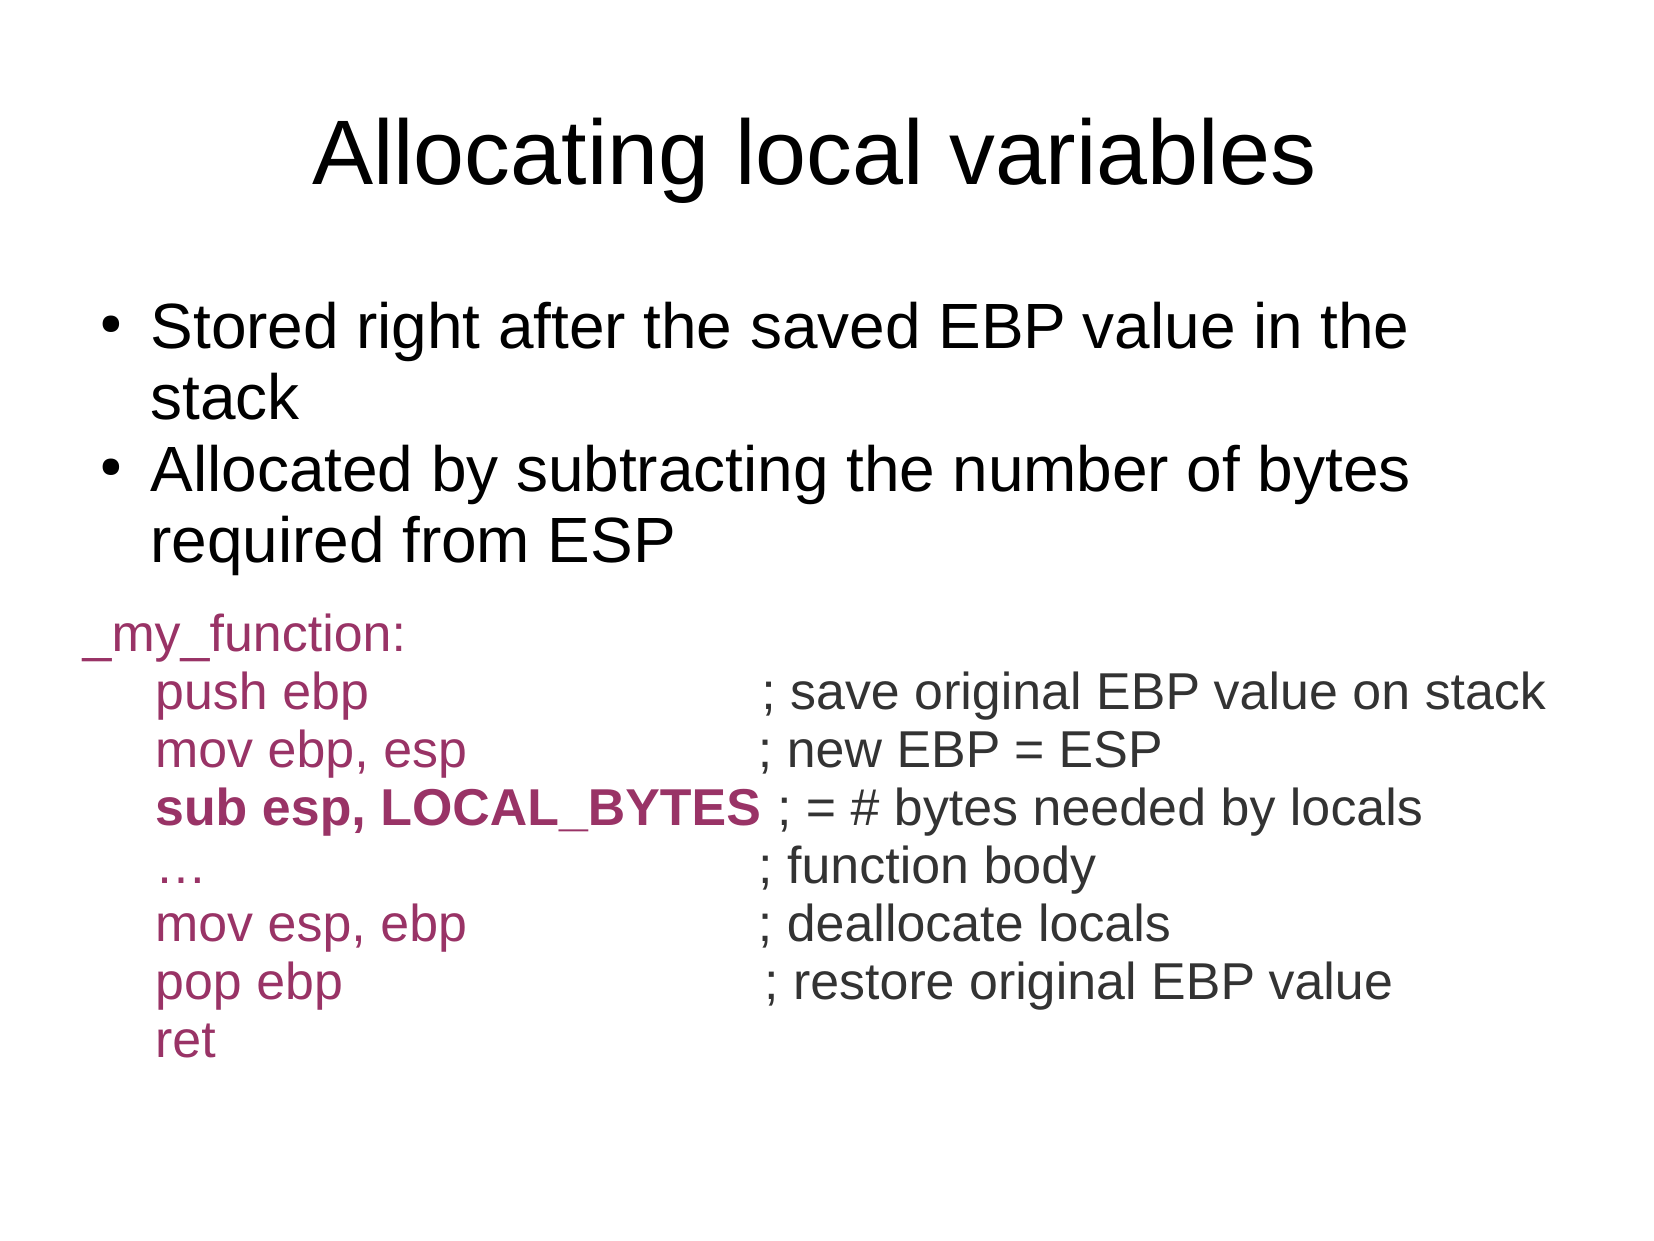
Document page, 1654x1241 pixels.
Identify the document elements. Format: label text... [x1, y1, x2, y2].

list Stored right after the saved EBP value in the stack Allocated by subtracting the number of bytes required from ESP _my_function: push ebp ; save original EBP value on stack mov ebp, esp ; new EBP = ESP sub esp, LOCAL_BYTES ; = # bytes needed by locals … ; function body mov esp, ebp ; deallocate locals pop ebp ; restore original EBP value ret [82, 290, 1571, 1109]
title Allocating local variables [70, 49, 1559, 257]
